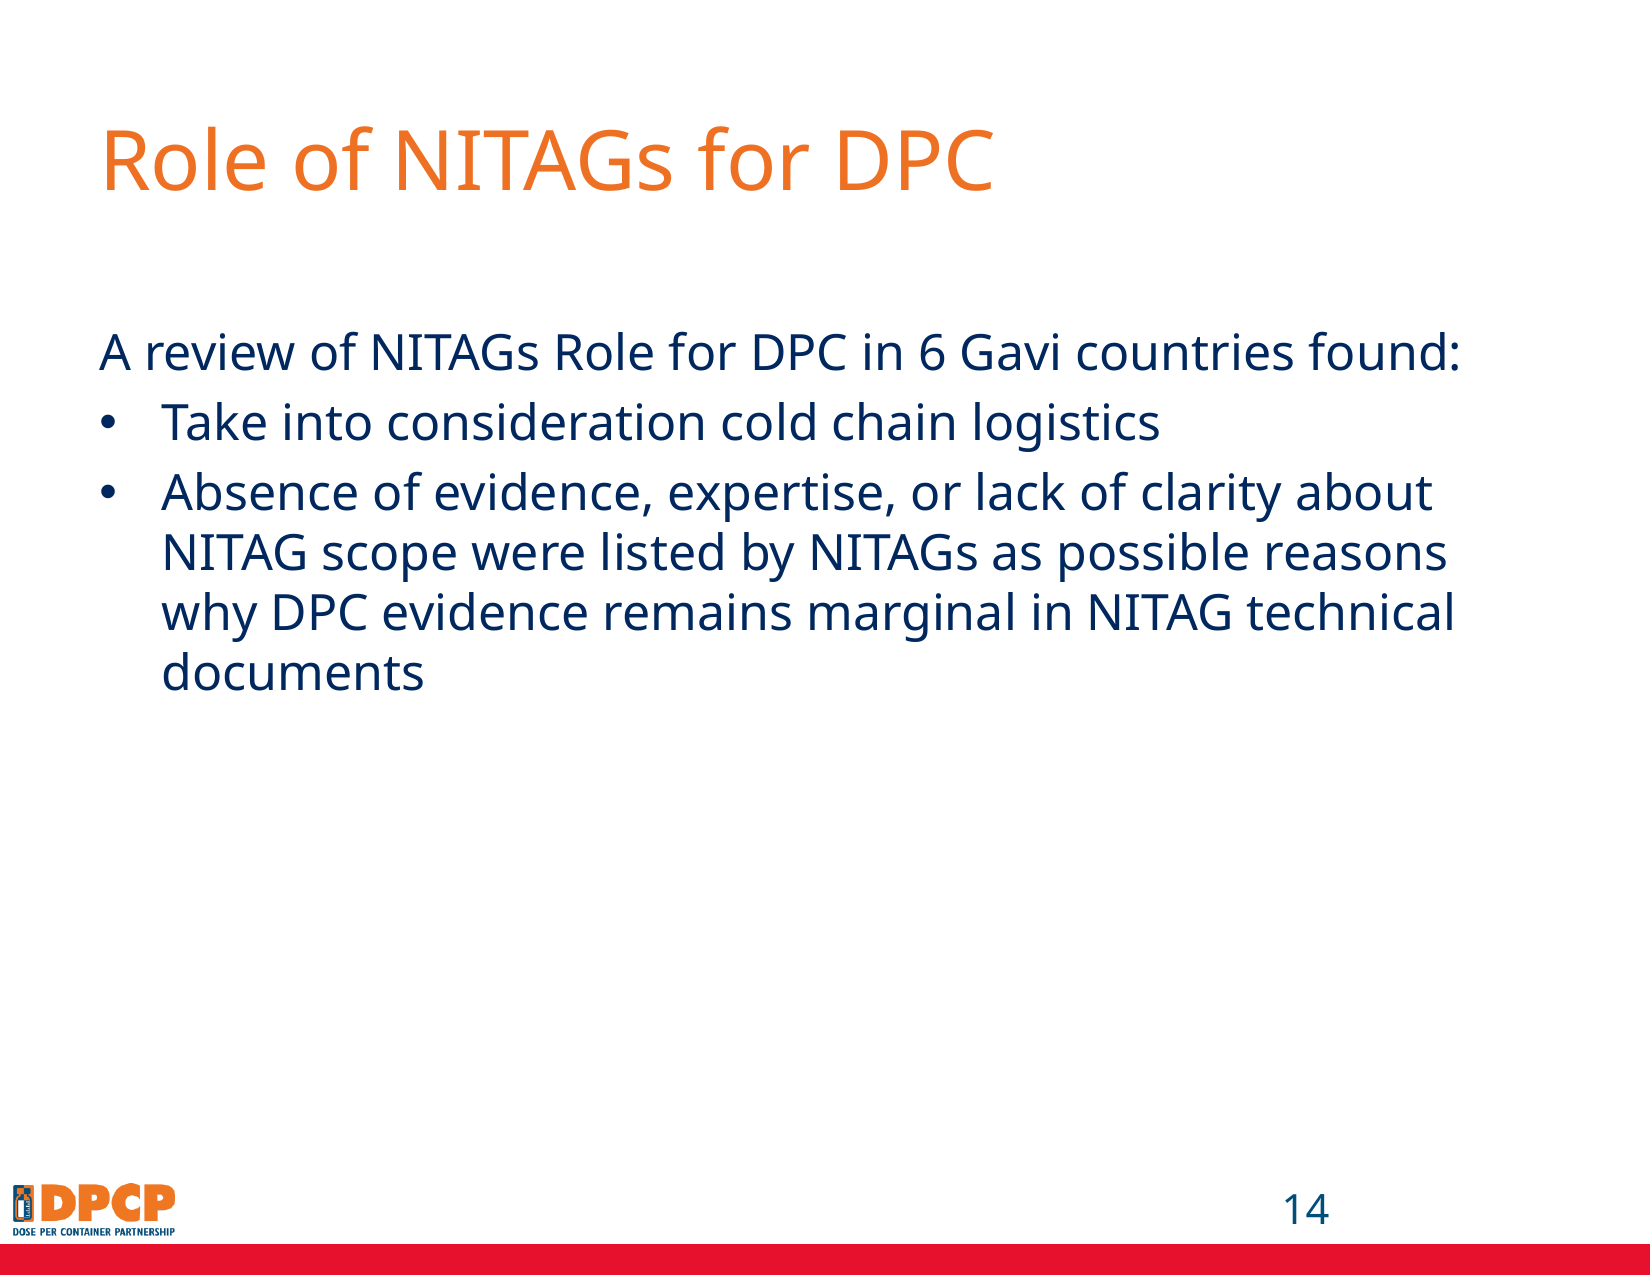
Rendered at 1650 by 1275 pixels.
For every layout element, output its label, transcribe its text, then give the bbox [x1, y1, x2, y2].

picture [12, 1183, 175, 1238]
list A review of NITAGs Role for DPC in 6 Gavi countries found: Take into consideration cold chain logistics Absence of evidence, expertise, or lack of clarity about NITAG scope were listed by NITAGs as possible reasons why DPC evidence remains marginal in NITAG technical documents [82, 312, 1568, 1154]
title Role of NITAGs for DPC [82, 51, 1568, 264]
